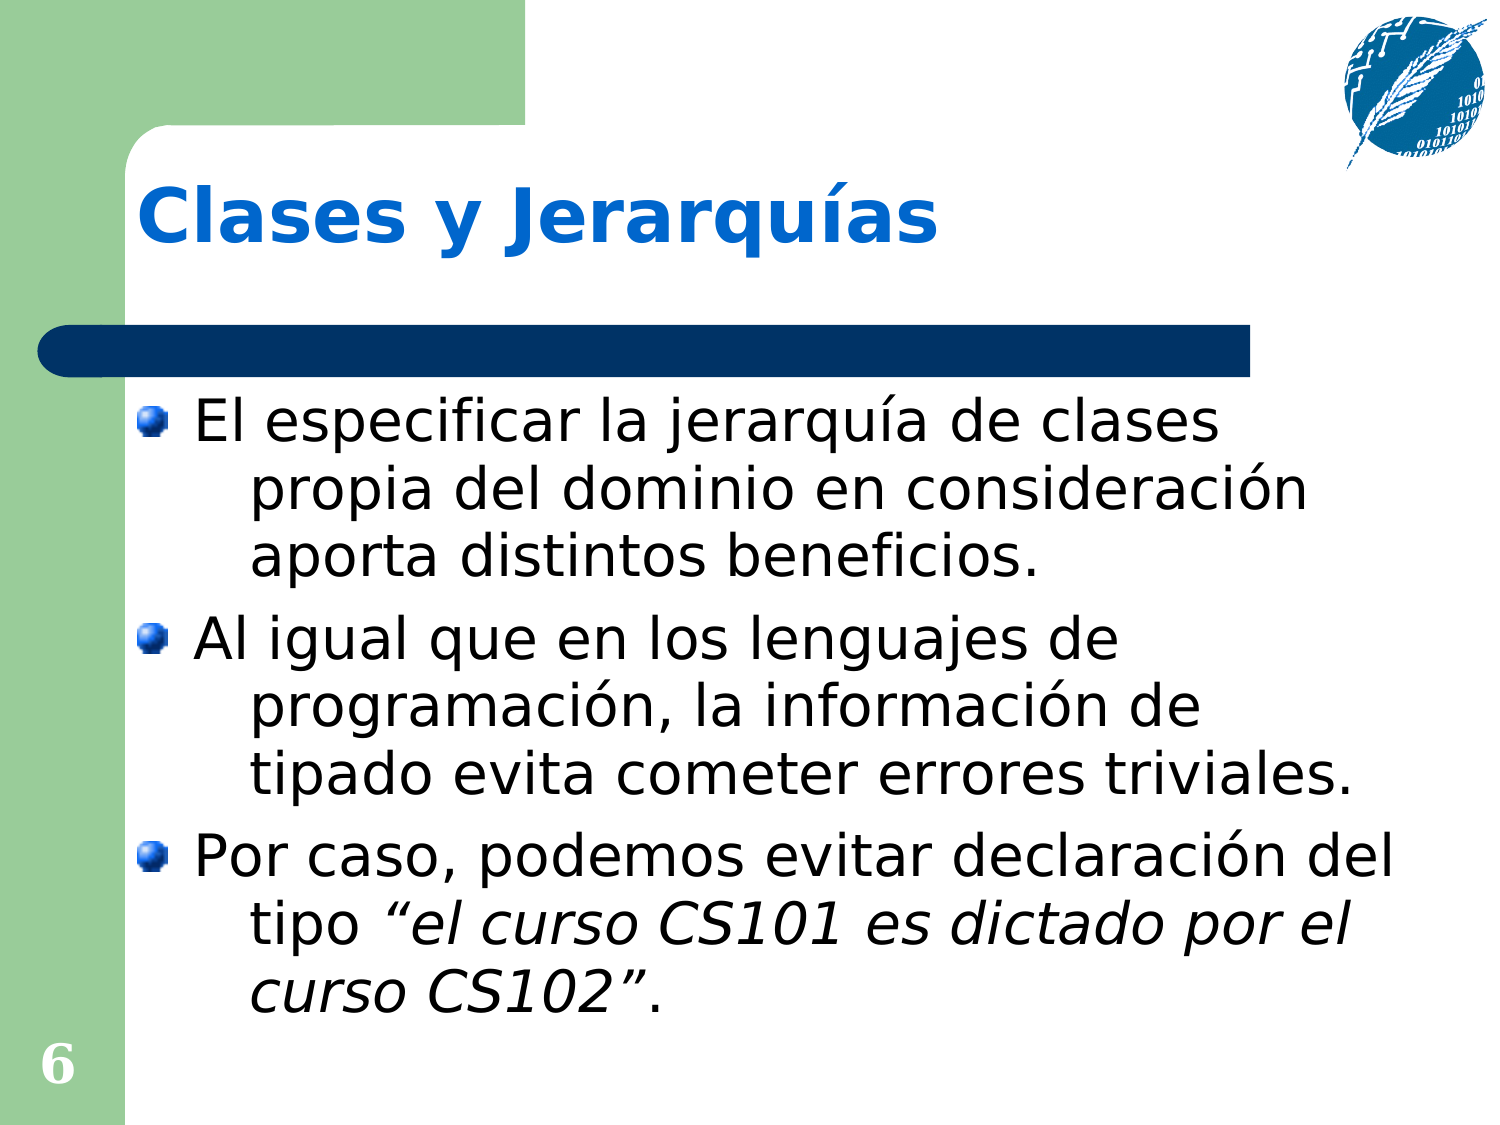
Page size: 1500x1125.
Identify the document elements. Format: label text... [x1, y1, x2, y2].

picture [1416, 140, 1425, 149]
picture [1341, 15, 1487, 172]
picture [1436, 127, 1450, 136]
picture [1433, 139, 1440, 147]
title Clases y Jerarquías [136, 136, 1414, 301]
picture [1427, 138, 1431, 148]
list El especificar la jerarquía de clases propia del dominio en consideración aporta distintos beneficios. Al igual que en los lenguajes de programación, la información de tipado evita cometer errores triviales. Por caso, podemos evitar declaración del tipo “el curso CS101 es dictado por el curso CS102”. [137, 387, 1400, 1045]
